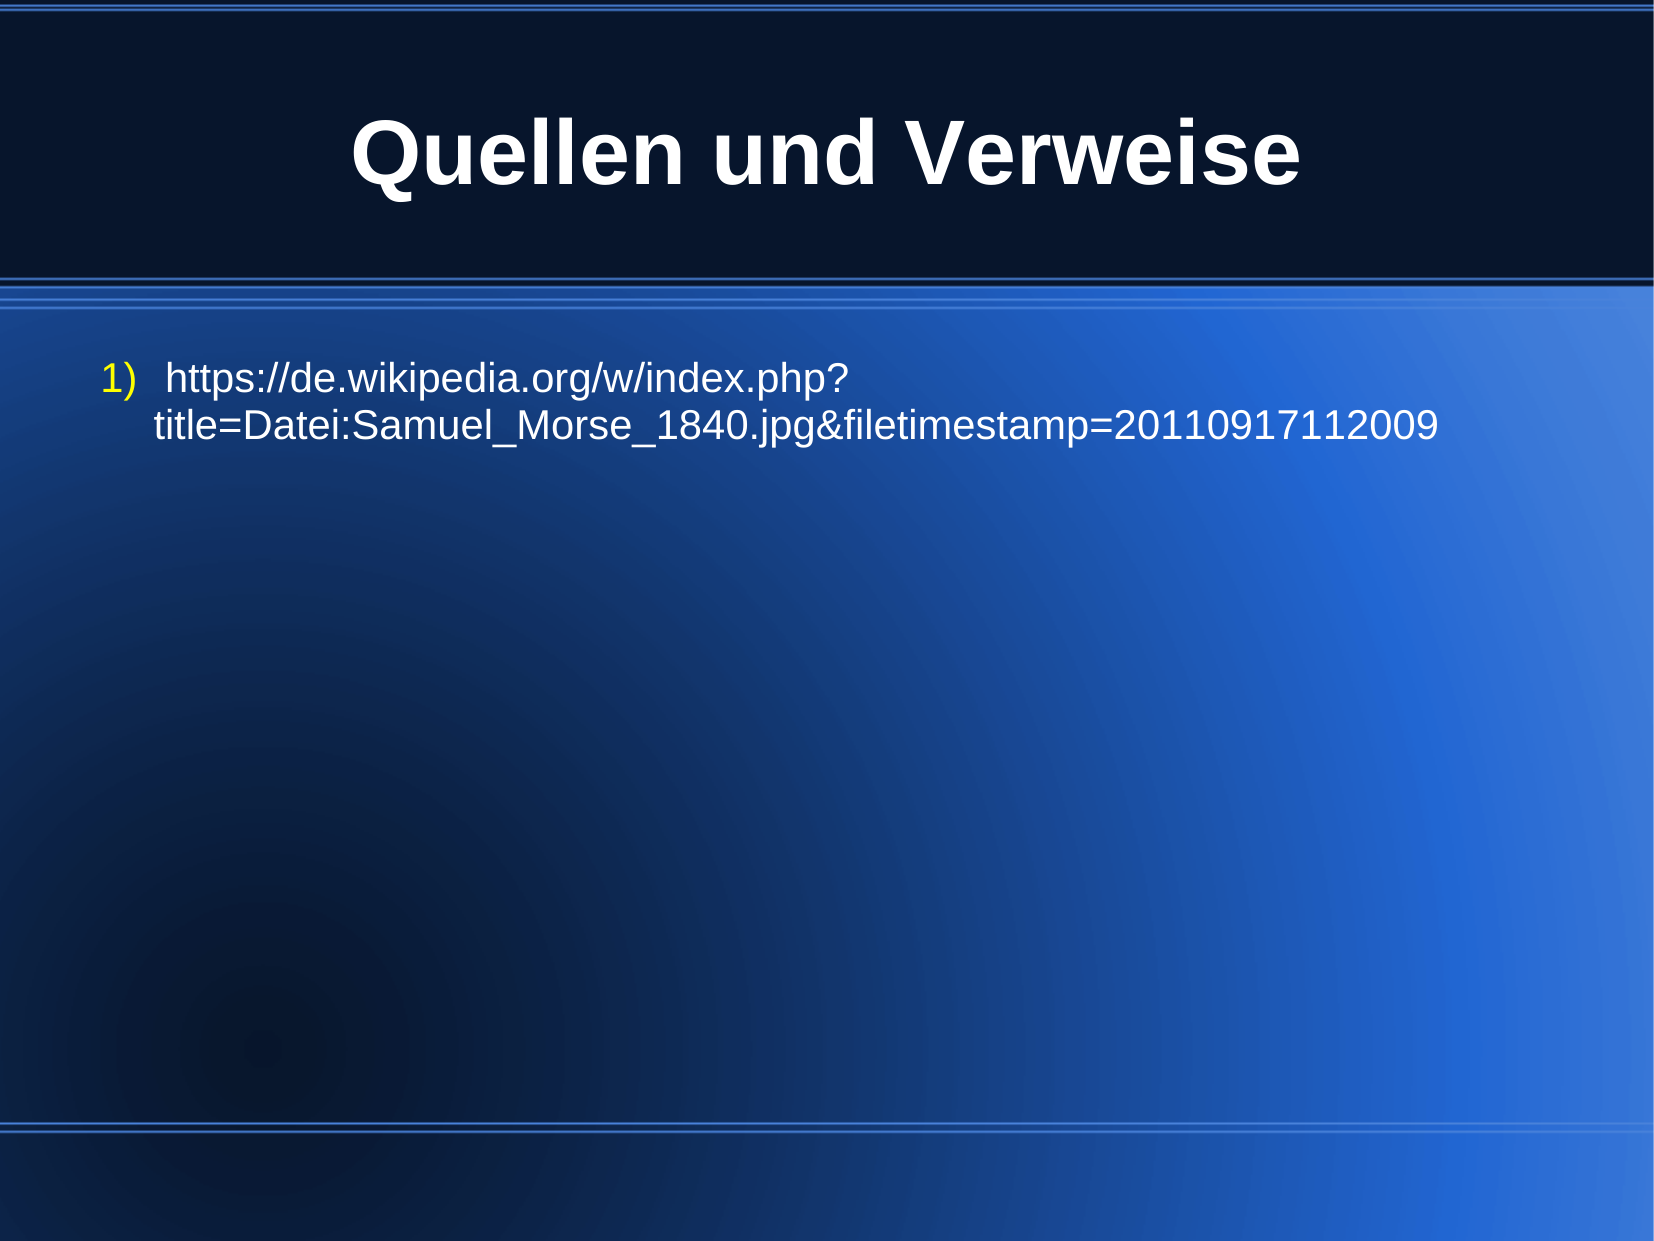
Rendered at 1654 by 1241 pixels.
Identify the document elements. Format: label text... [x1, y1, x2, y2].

picture [0, 0, 1654, 1241]
list https://de.wikipedia.org/w/index.php?title=Datei:Samuel_Morse_1840.jpg&filetimestamp=20110917112009 [82, 355, 1571, 1075]
title Quellen und Verweise [82, 49, 1571, 257]
